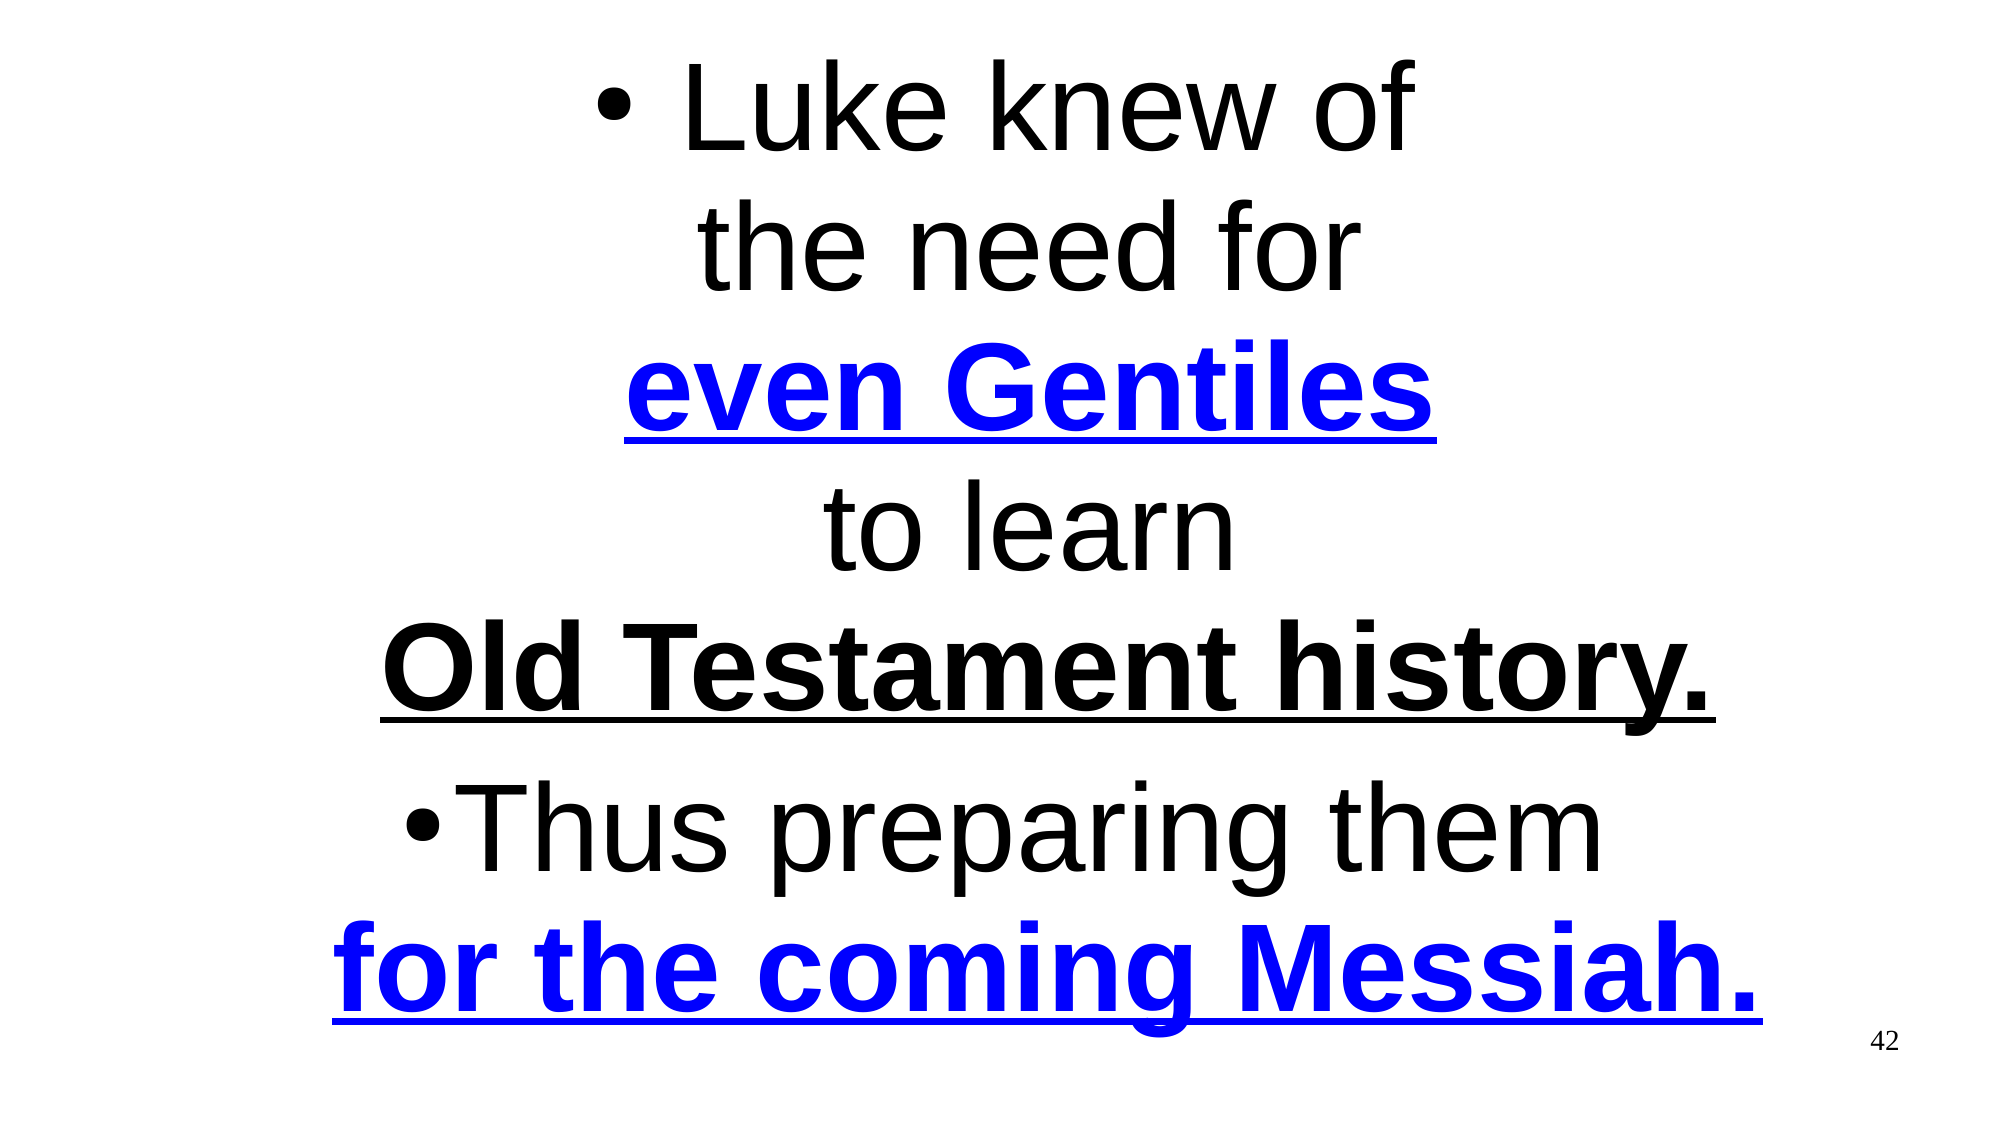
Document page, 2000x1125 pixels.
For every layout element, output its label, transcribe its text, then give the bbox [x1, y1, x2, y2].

list Luke knew of the need for even Gentiles to learn Old Testament history. Thus preparing them for the coming Messiah. [37, 37, 1988, 1125]
